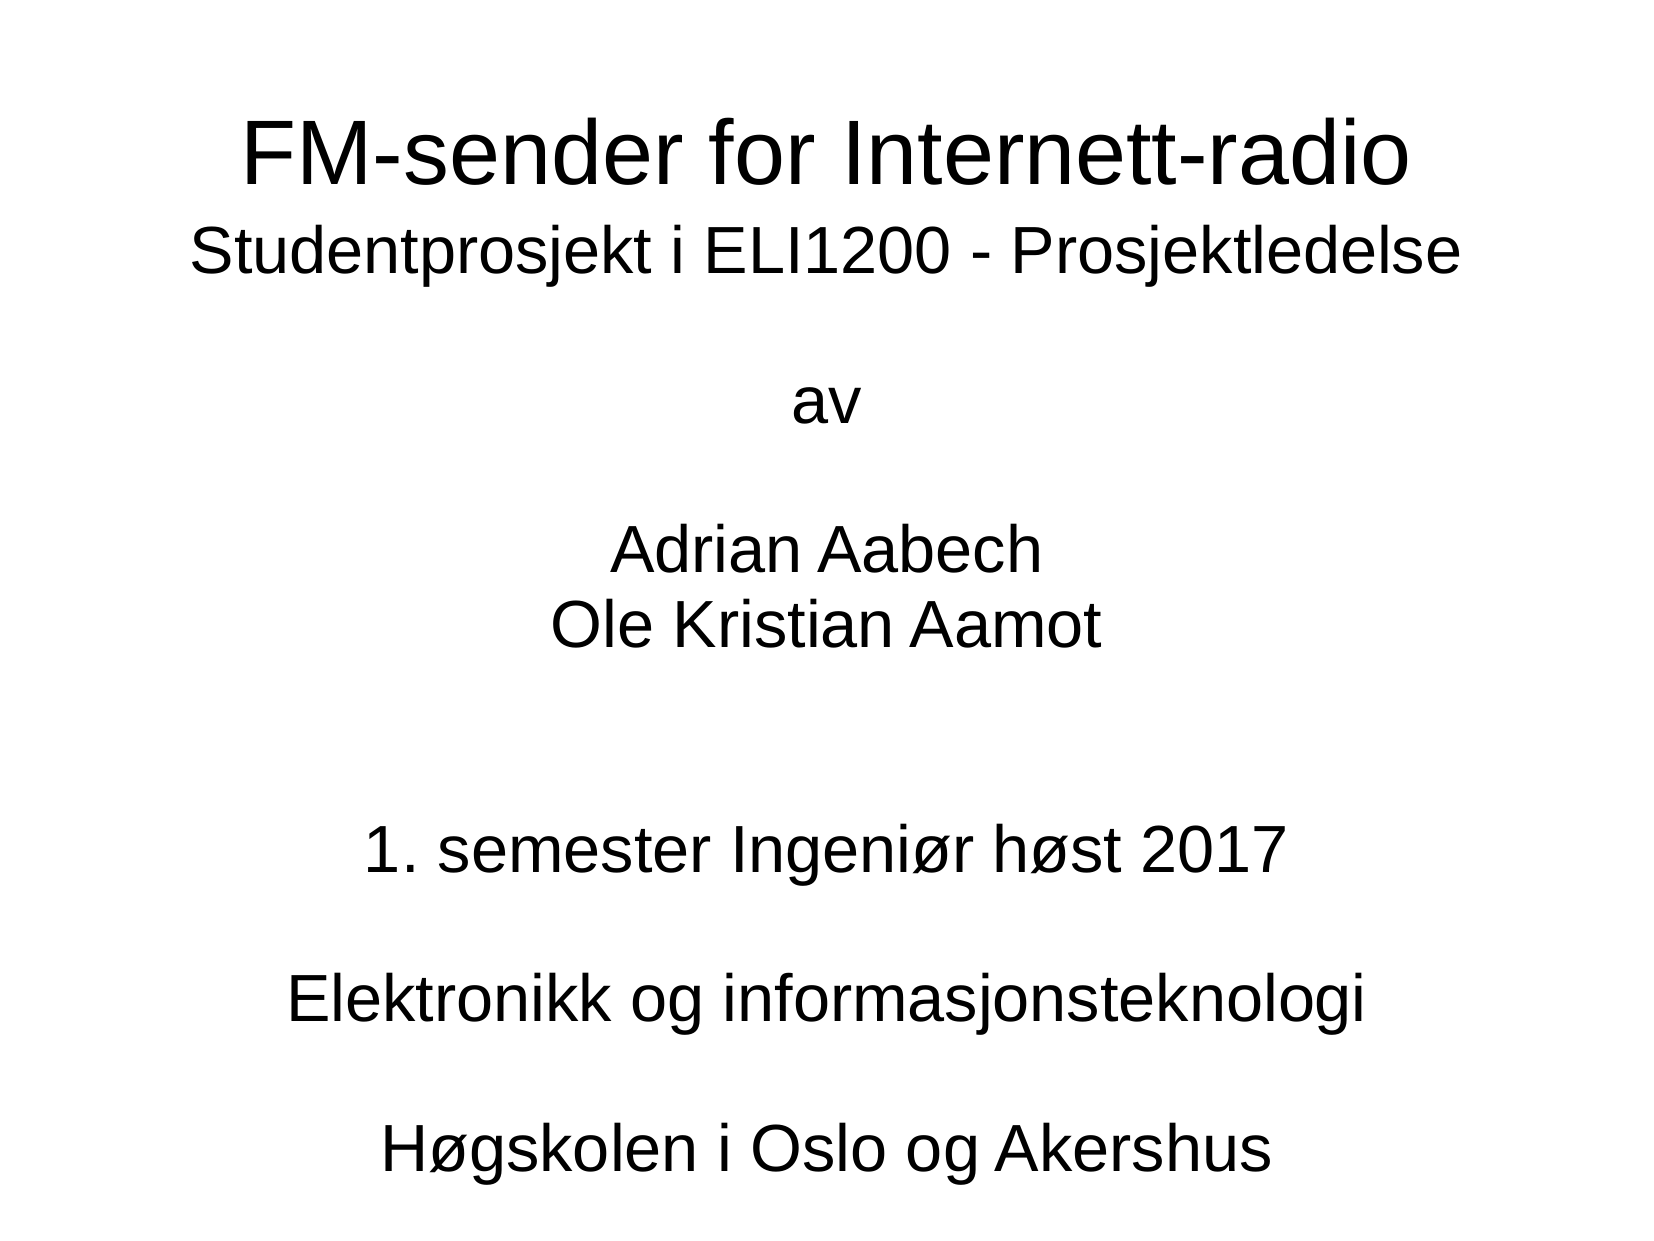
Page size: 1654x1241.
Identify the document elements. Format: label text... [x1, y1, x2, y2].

title FM-sender for Internett-radio [82, 49, 1571, 214]
subtitle Studentprosjekt i ELI1200 - Prosjektledelse av Adrian Aabech Ole Kristian Aamot 1. semester Ingeniør høst 2017 Elektronikk og informasjonsteknologi Høgskolen i Oslo og Akershus [82, 214, 1571, 1184]
